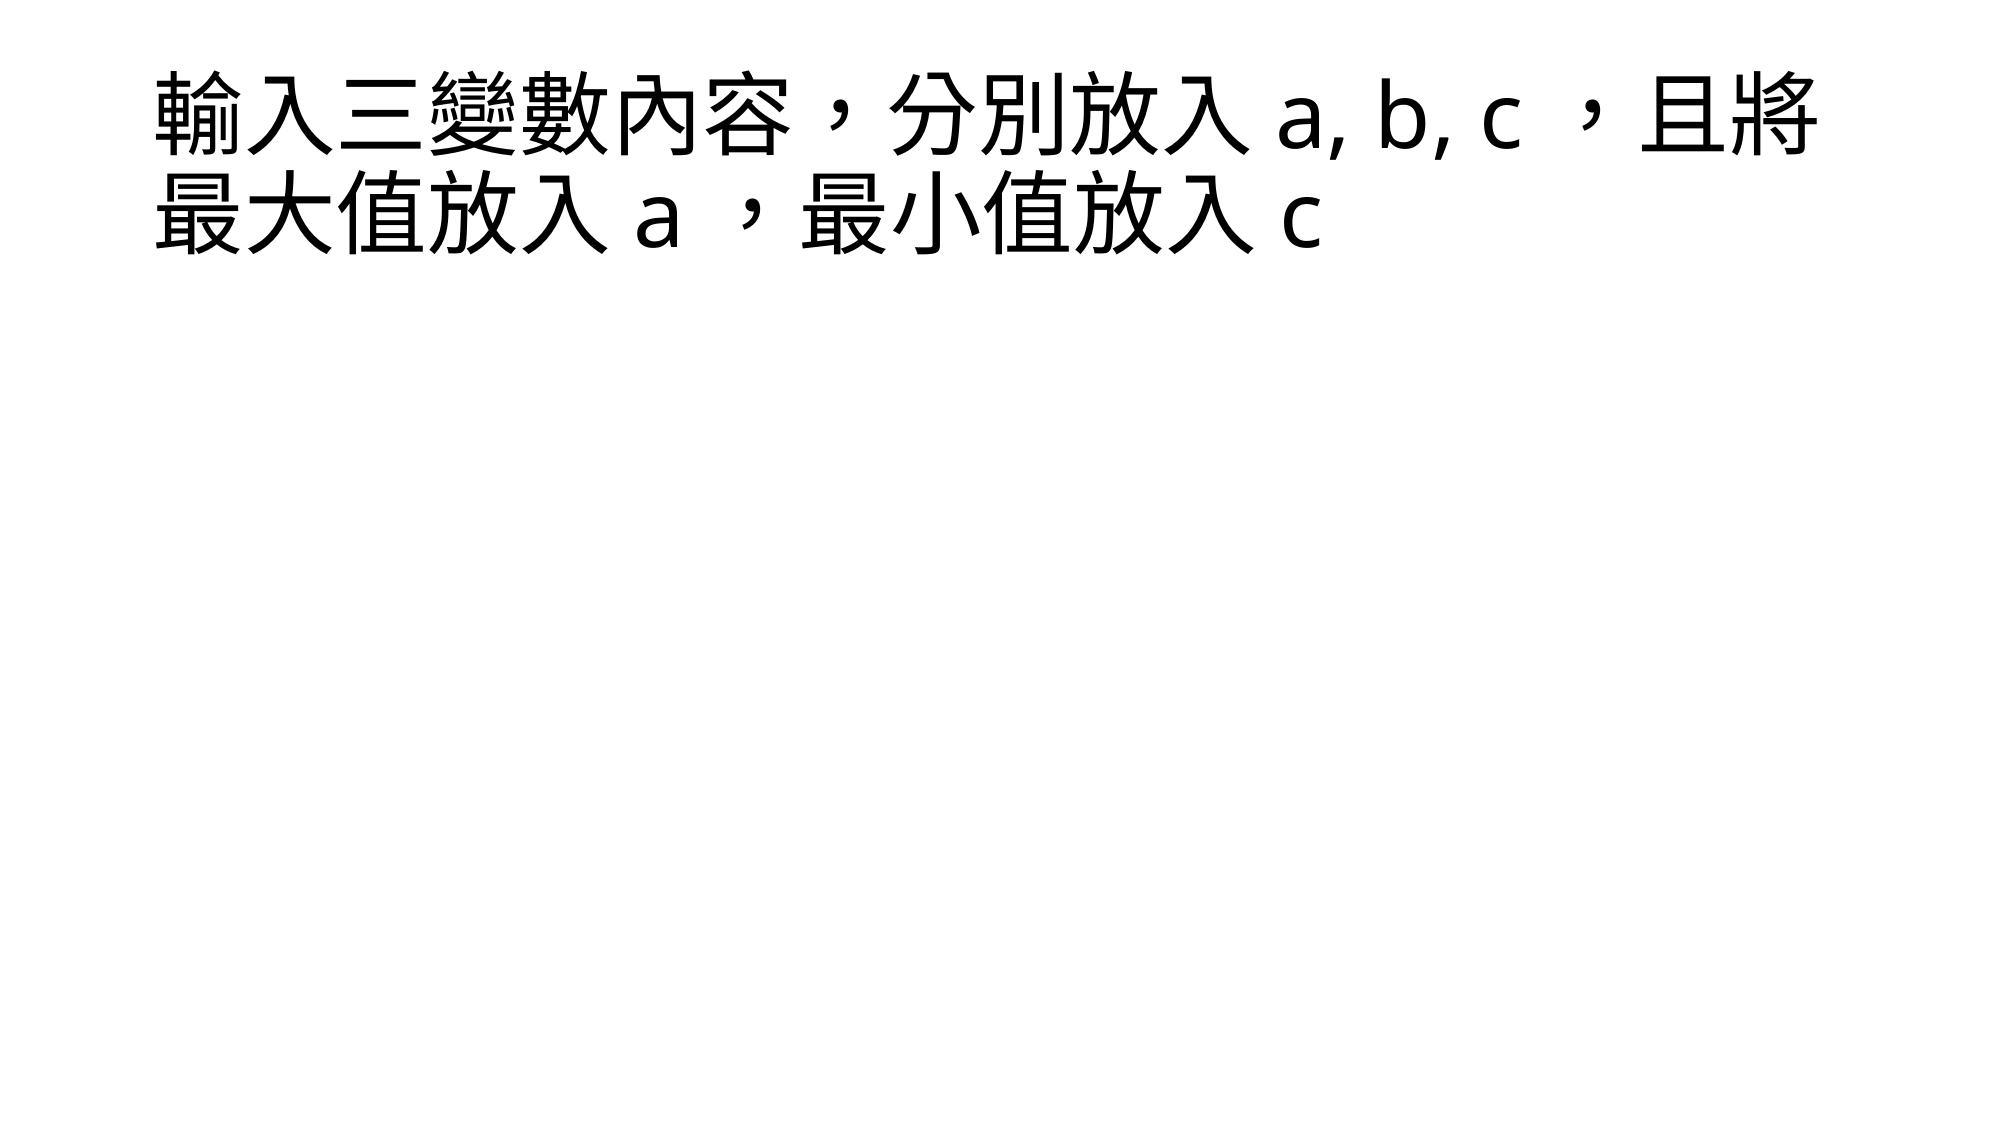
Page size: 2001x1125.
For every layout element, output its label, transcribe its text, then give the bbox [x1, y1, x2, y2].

title 輸入三變數內容，分別放入a, b, c，且將最大值放入a，最小值放入c [137, 59, 1863, 278]
